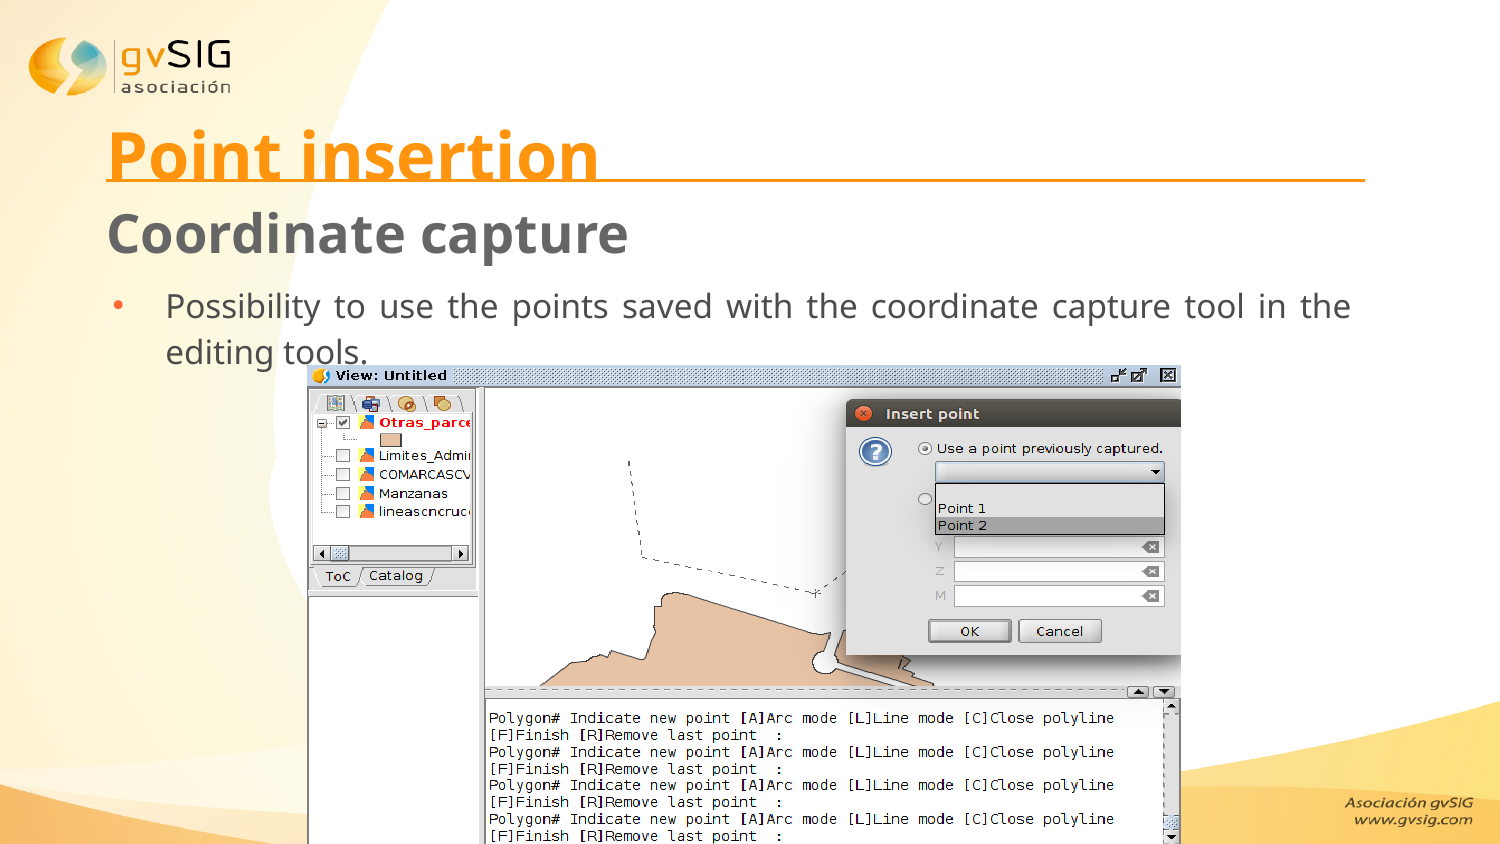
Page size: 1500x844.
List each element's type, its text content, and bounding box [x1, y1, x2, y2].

list Possibility to use the points saved with the coordinate capture tool in the editing tools. [94, 283, 1354, 844]
picture [307, 365, 1181, 844]
title Point insertion [106, 115, 1457, 193]
text_box Coordinate capture [106, 200, 1382, 265]
picture [0, 0, 1500, 844]
